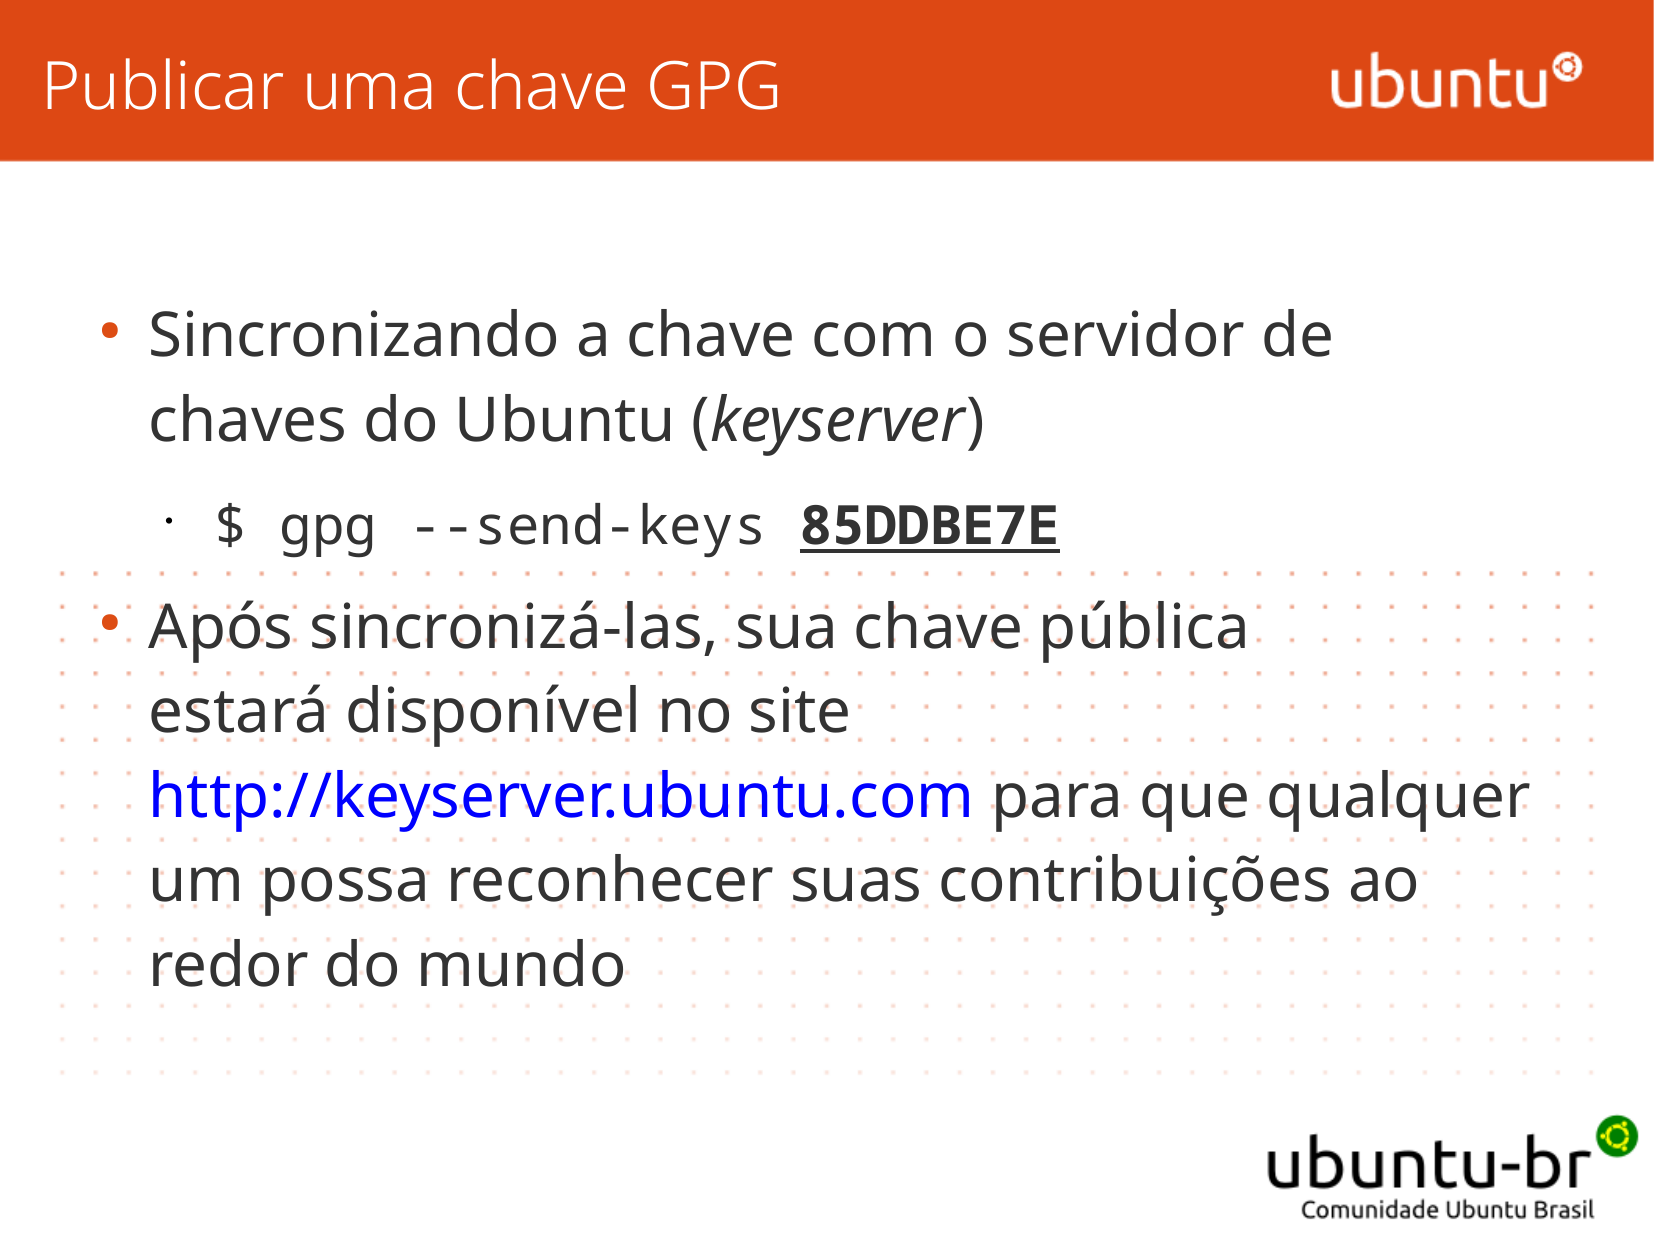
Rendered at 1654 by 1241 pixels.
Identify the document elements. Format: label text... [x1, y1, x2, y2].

title Publicar uma chave GPG [41, 31, 1300, 136]
picture [0, 0, 1654, 1241]
list Sincronizando a chave com o servidor de chaves do Ubuntu (keyserver) $ gpg --send-keys 85DDBE7E Após sincronizá-las, sua chave pública estará disponível no site http://keyserver.ubuntu.com para que qualquer um possa reconhecer suas contribuições ao redor do mundo [82, 290, 1538, 1010]
